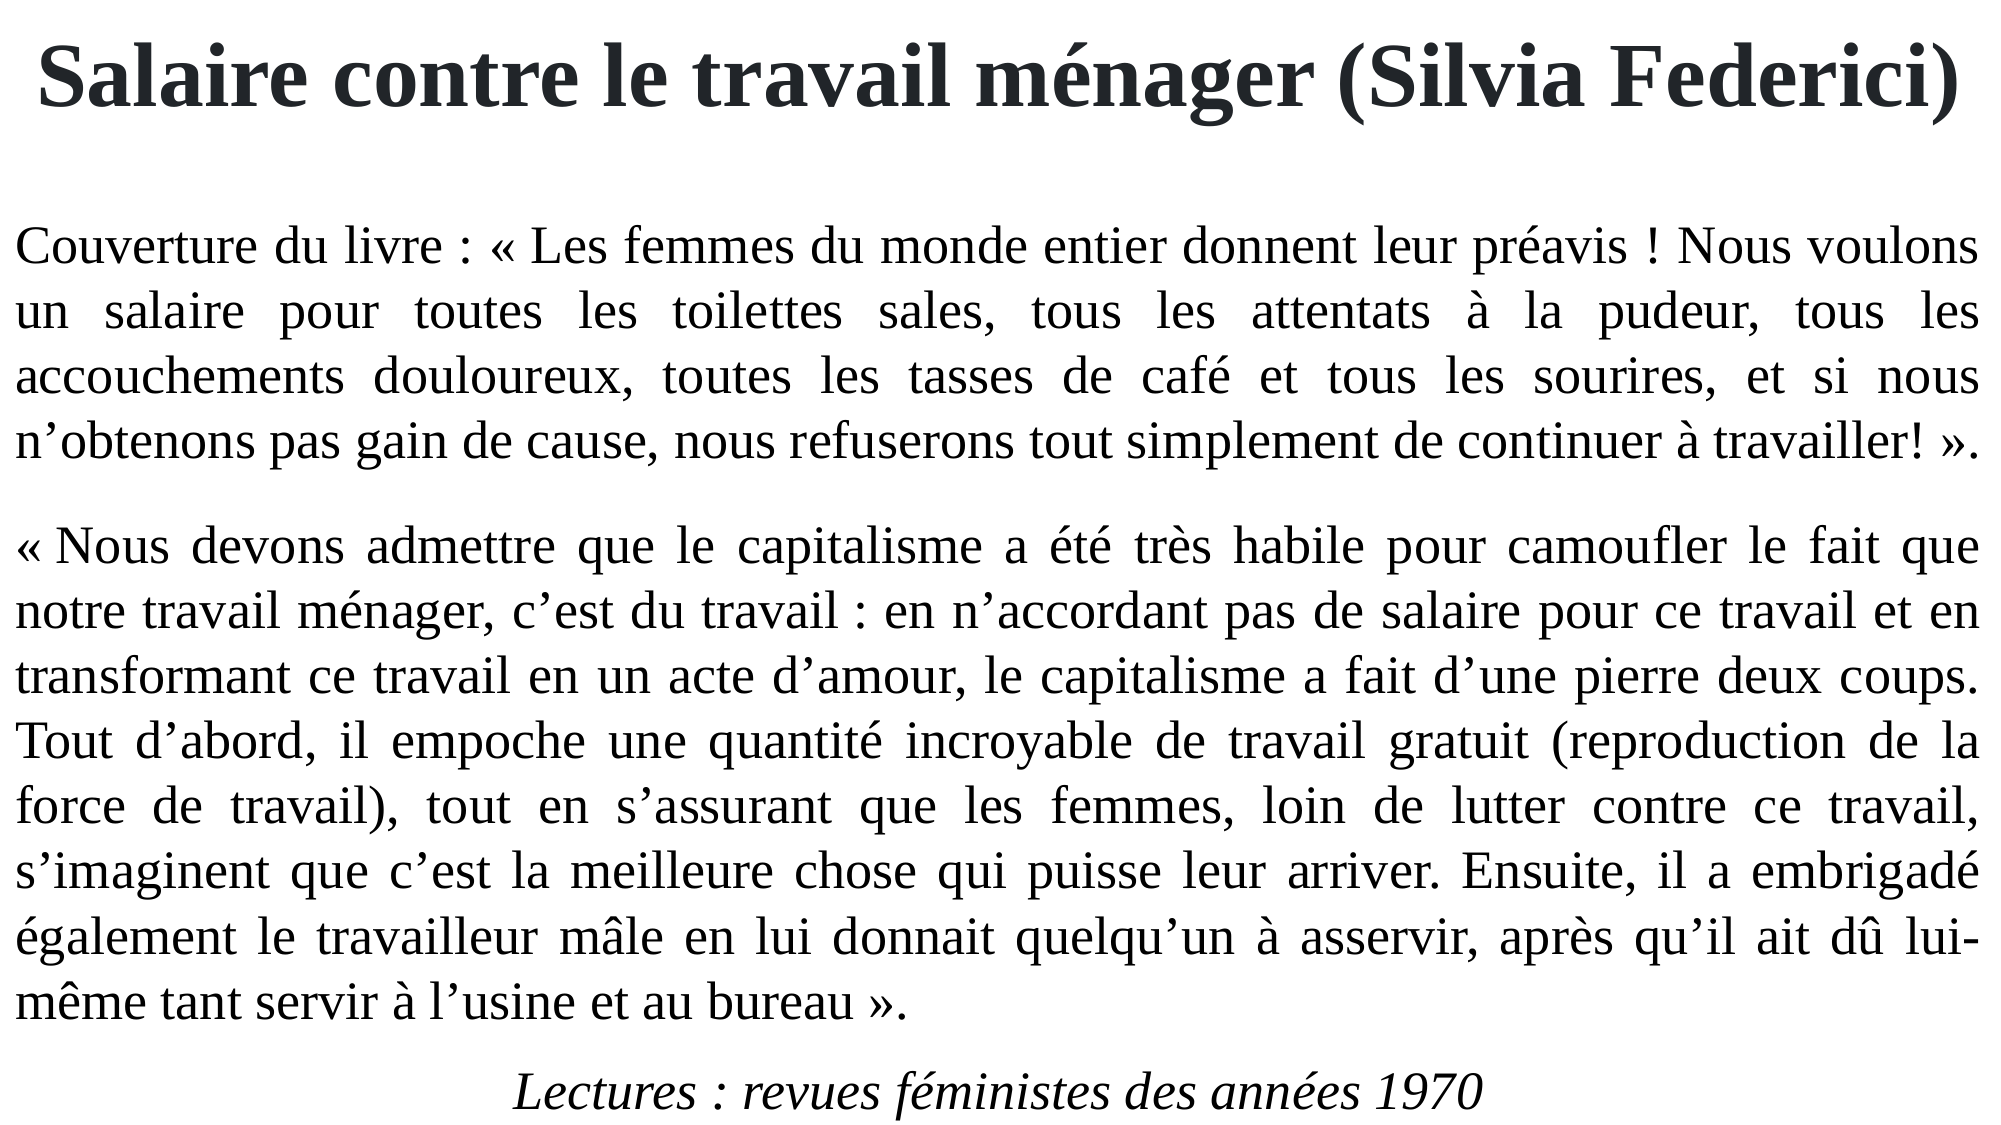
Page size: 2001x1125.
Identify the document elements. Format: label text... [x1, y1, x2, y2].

title Salaire contre le travail ménager (Silvia Federici) [0, 3, 2000, 151]
list Couverture du livre : « Les femmes du monde entier donnent leur préavis ! Nous voulons un salaire pour toutes les toilettes sales, tous les attentats à la pudeur, tous les accouchements douloureux, toutes les tasses de café et tous les sourires, et si nous n’obtenons pas gain de cause, nous refuserons tout simplement de continuer à travailler! ». « Nous devons admettre que le capitalisme a été très habile pour camoufler le fait que notre travail ménager, c’est du travail : en n’accordant pas de salaire pour ce travail et en transformant ce travail en un acte d’amour, le capitalisme a fait d’une pierre deux coups. Tout d’abord, il empoche une quantité incroyable de travail gratuit (reproduction de la force de travail), tout en s’assurant que les femmes, loin de lutter contre ce travail, s’imaginent que c’est la meilleure chose qui puisse leur arriver. Ensuite, il a embrigadé également le travailleur mâle en lui donnait quelqu’un à asservir, après qu’il ait dû lui-même tant servir à l’usine et au bureau ». Lectures : revues féministes des années 1970 [0, 187, 2000, 1125]
